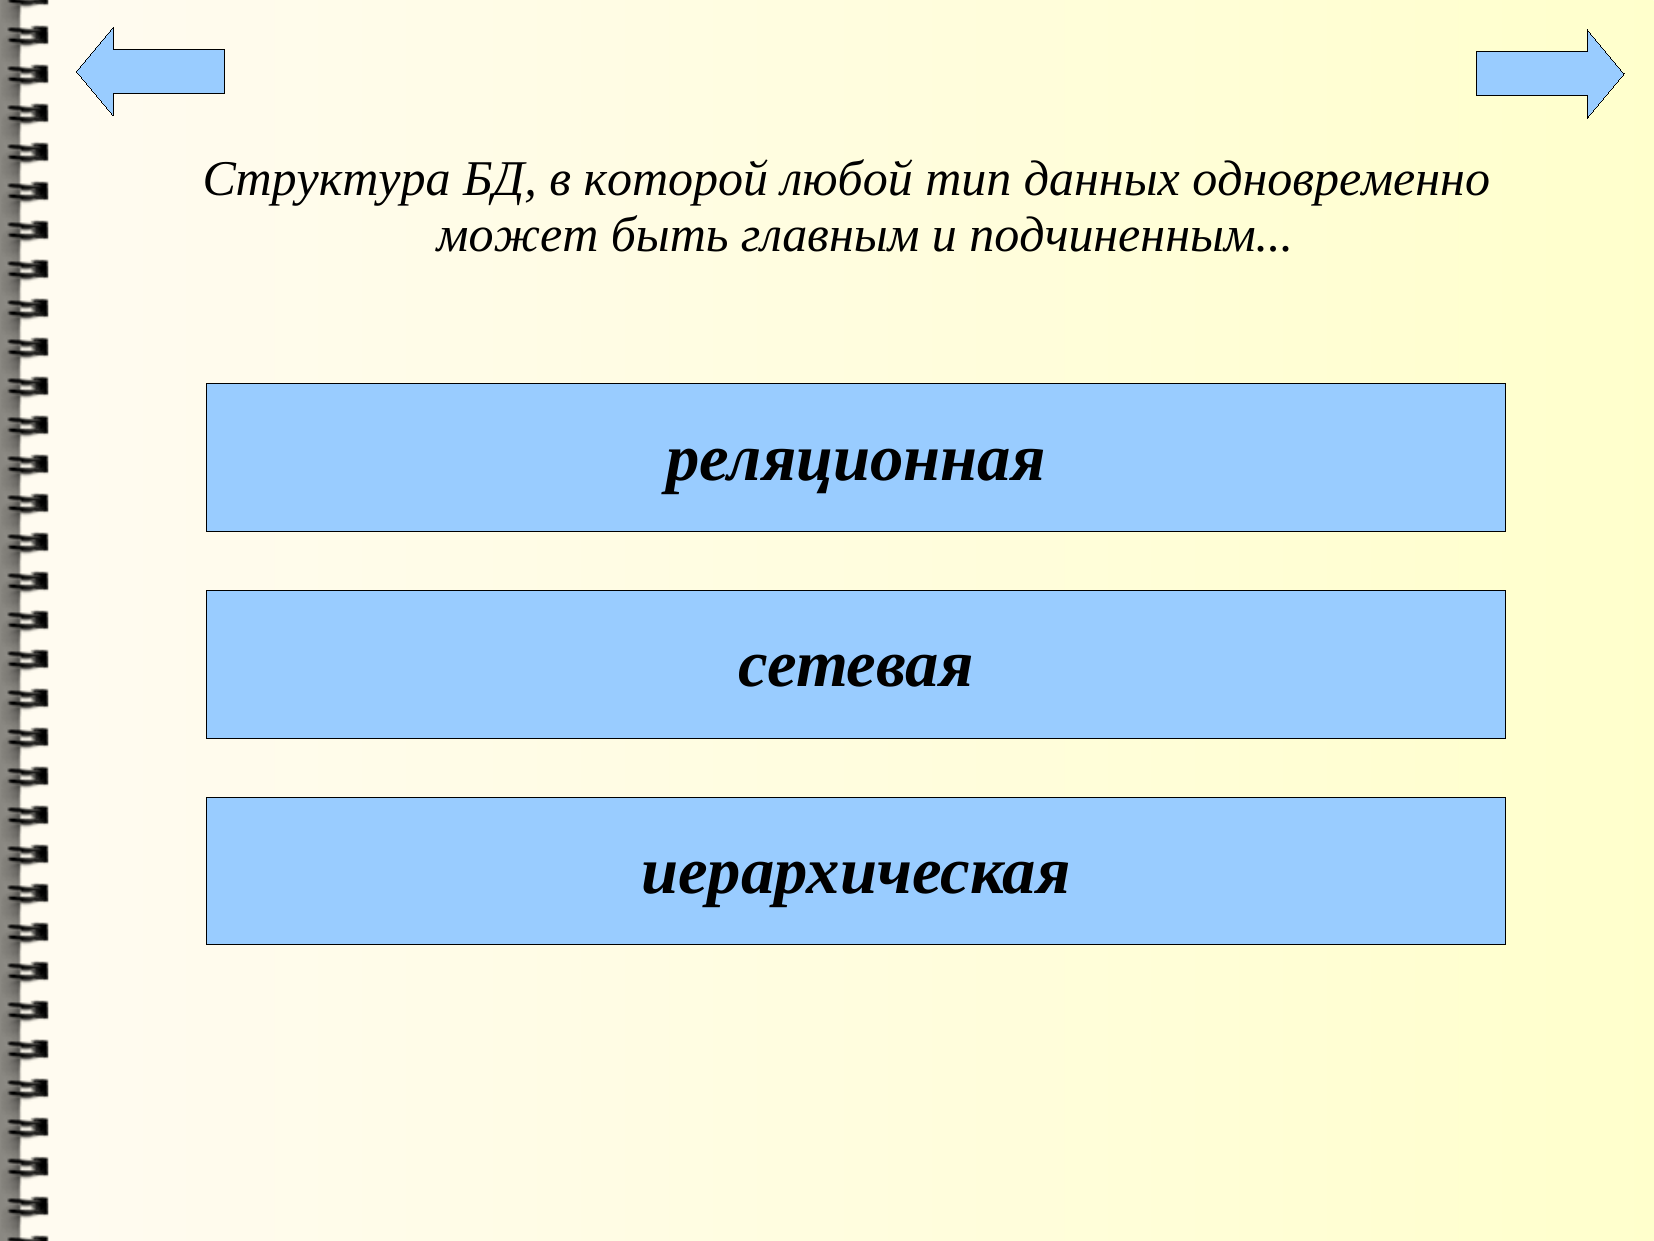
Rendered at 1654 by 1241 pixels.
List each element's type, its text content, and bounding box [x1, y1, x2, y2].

picture [0, 0, 1654, 1241]
text_box сетевая [206, 590, 1506, 739]
text_box [76, 27, 225, 116]
text_box [1476, 29, 1625, 119]
text_box иерархическая [206, 797, 1506, 945]
text_box реляционная [206, 383, 1506, 532]
title Структура БД, в которой любой тип данных одновременно может быть главным и подчиненным... [121, 102, 1534, 310]
